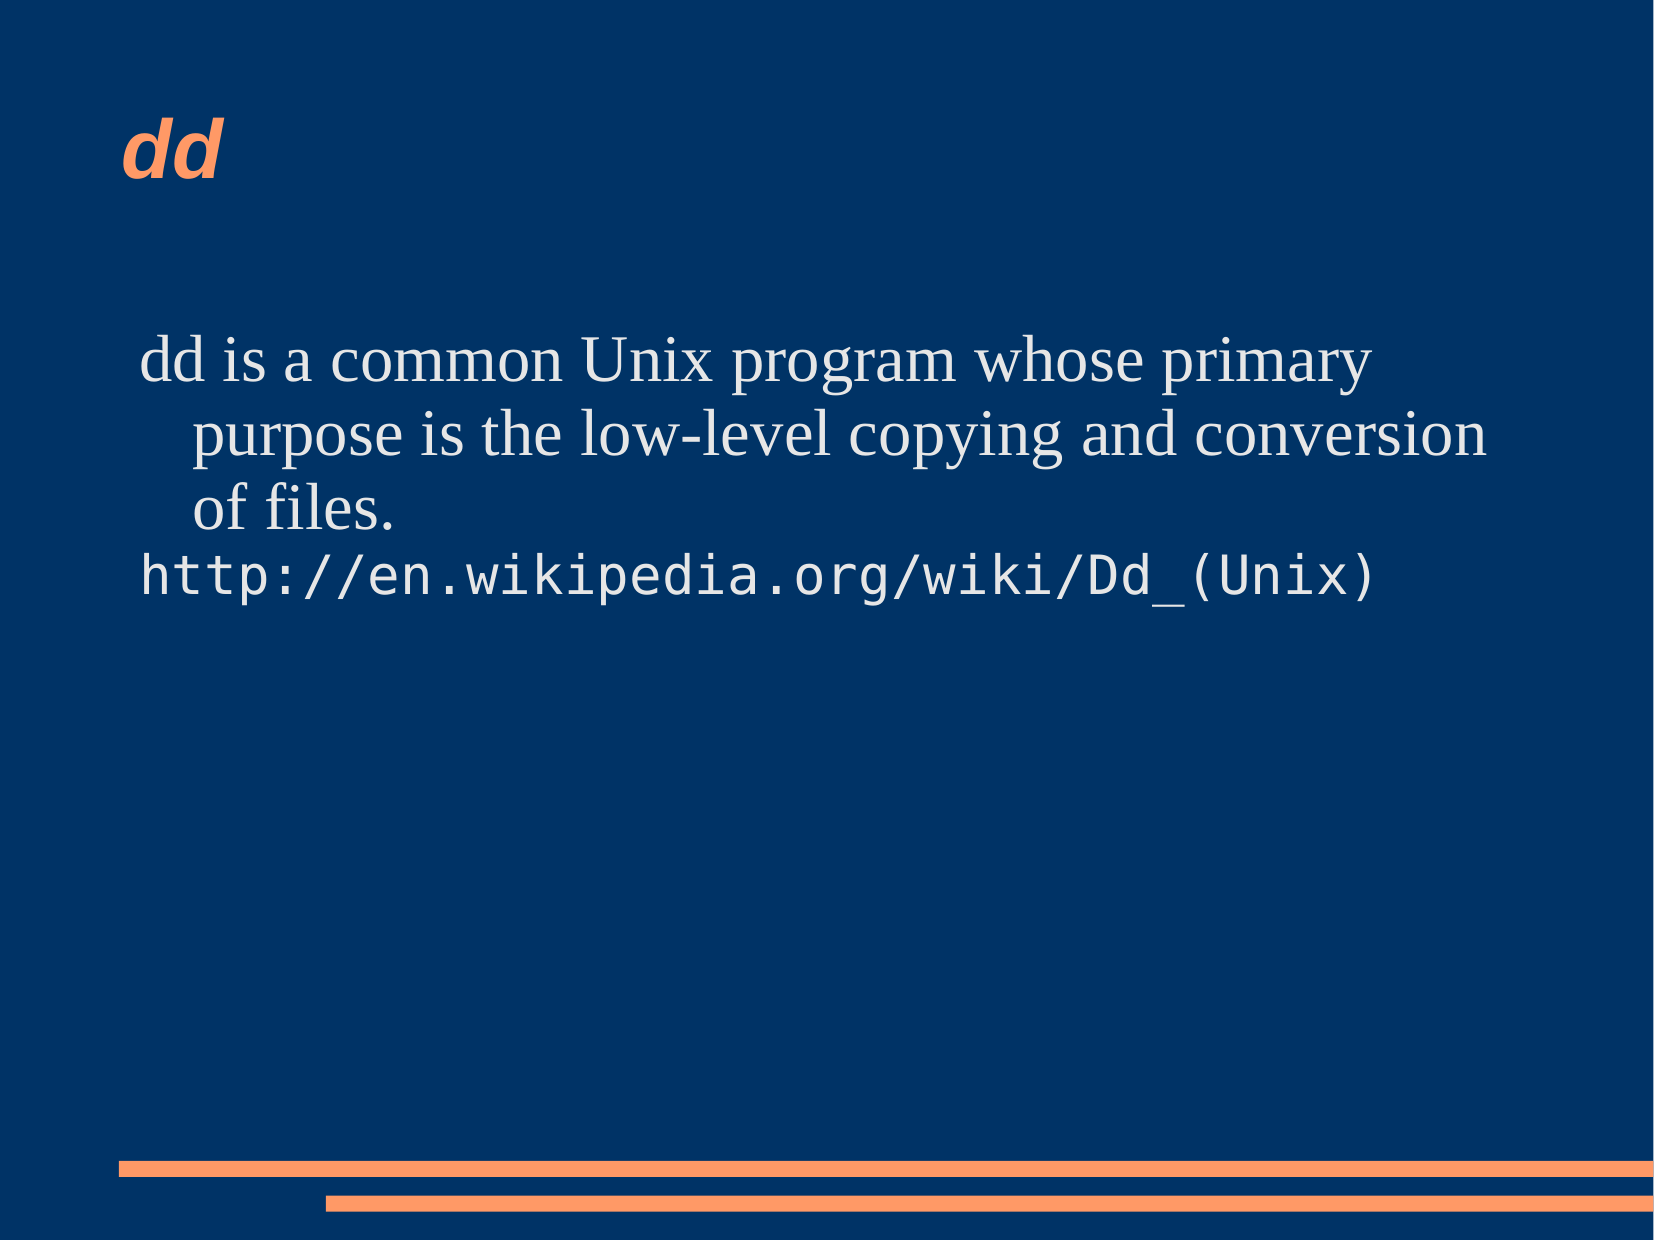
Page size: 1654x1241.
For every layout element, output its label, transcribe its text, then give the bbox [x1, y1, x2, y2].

list dd is a common Unix program whose primary purpose is the low-level copying and conversion of files. http://en.wikipedia.org/wiki/Dd_(Unix) [121, 322, 1561, 1133]
title dd [121, 46, 1534, 254]
